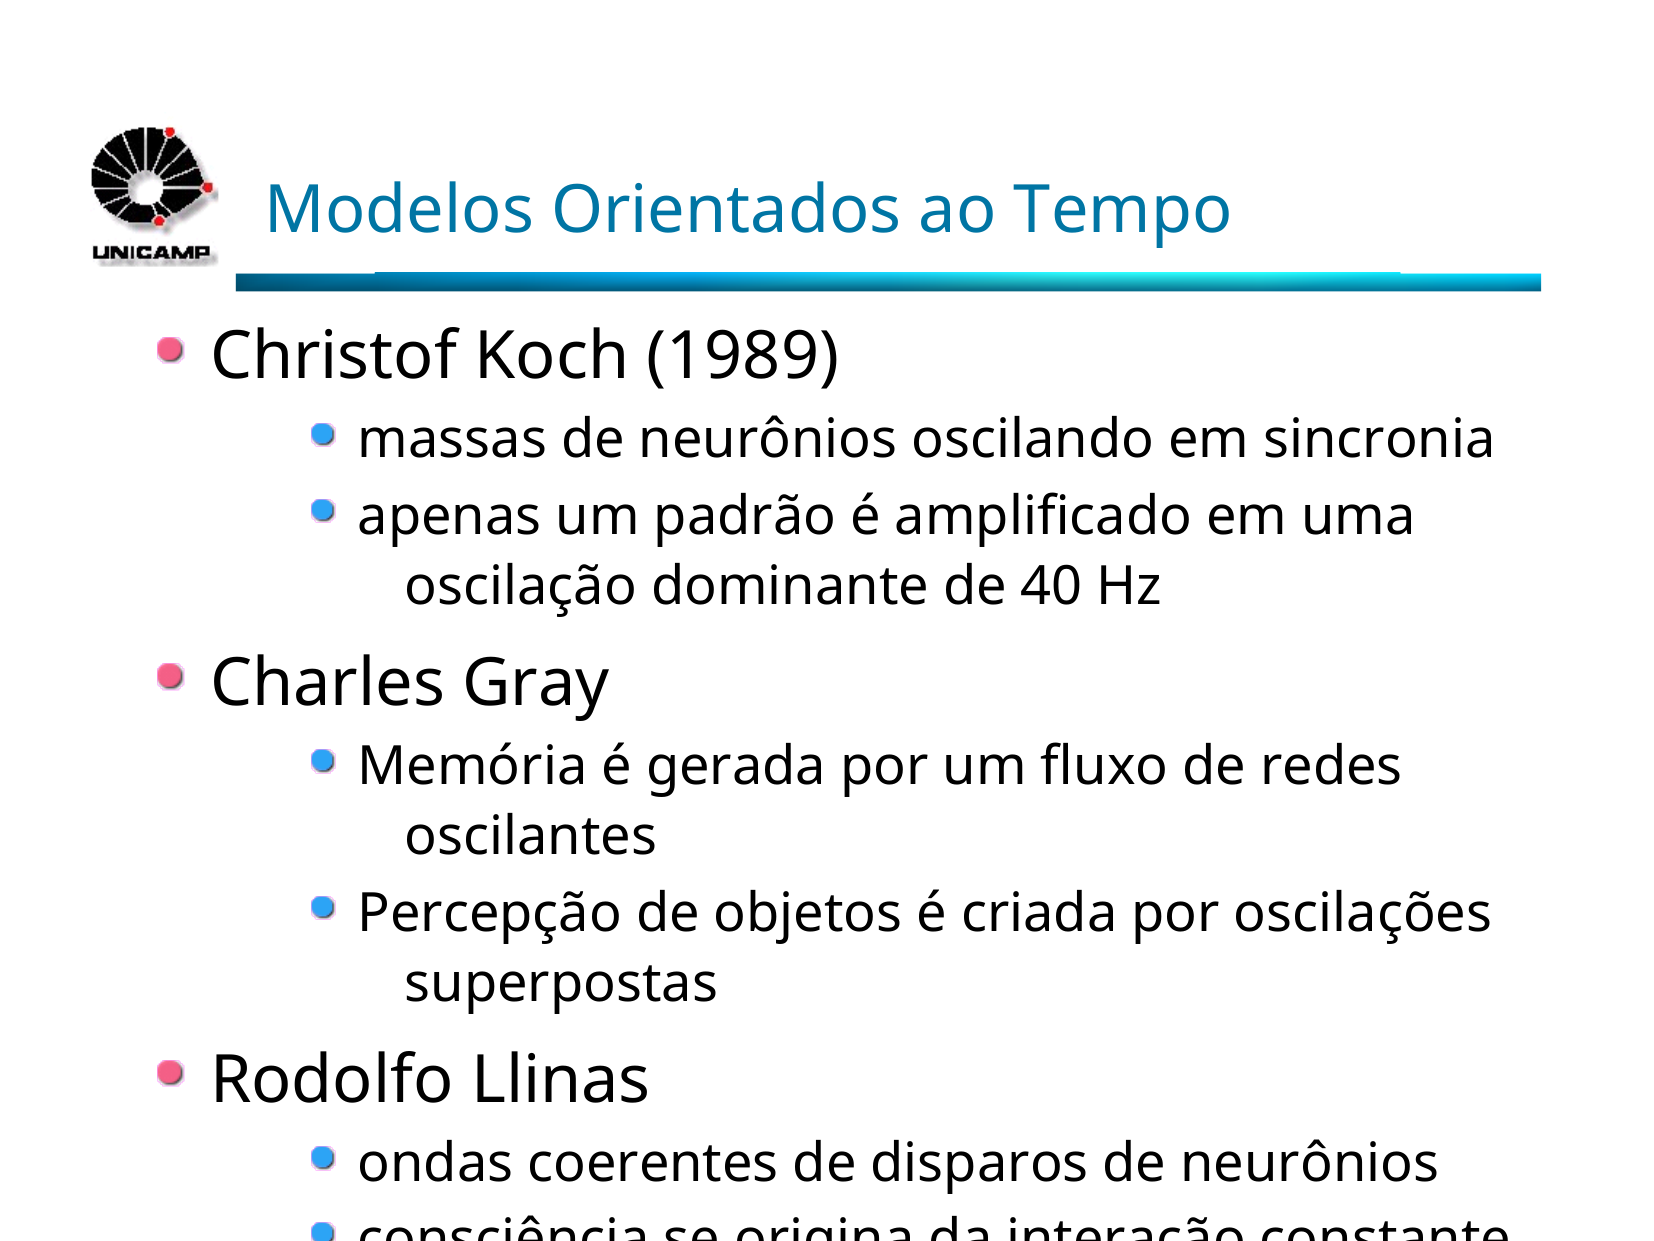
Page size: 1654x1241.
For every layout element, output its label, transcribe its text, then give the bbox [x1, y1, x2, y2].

title Modelos Orientados ao Tempo [264, 42, 1534, 250]
picture [310, 1221, 337, 1241]
list Christof Koch (1989) massas de neurônios oscilando em sincronia apenas um padrão é amplificado em uma oscilação dominante de 40 Hz Charles Gray Memória é gerada por um fluxo de redes oscilantes Percepção de objetos é criada por oscilações superpostas Rodolfo Llinas ondas coerentes de disparos de neurônios consciência se origina da interação constante entre o thalamus e o córtex [121, 309, 1534, 1182]
picture [125, 272, 1654, 295]
